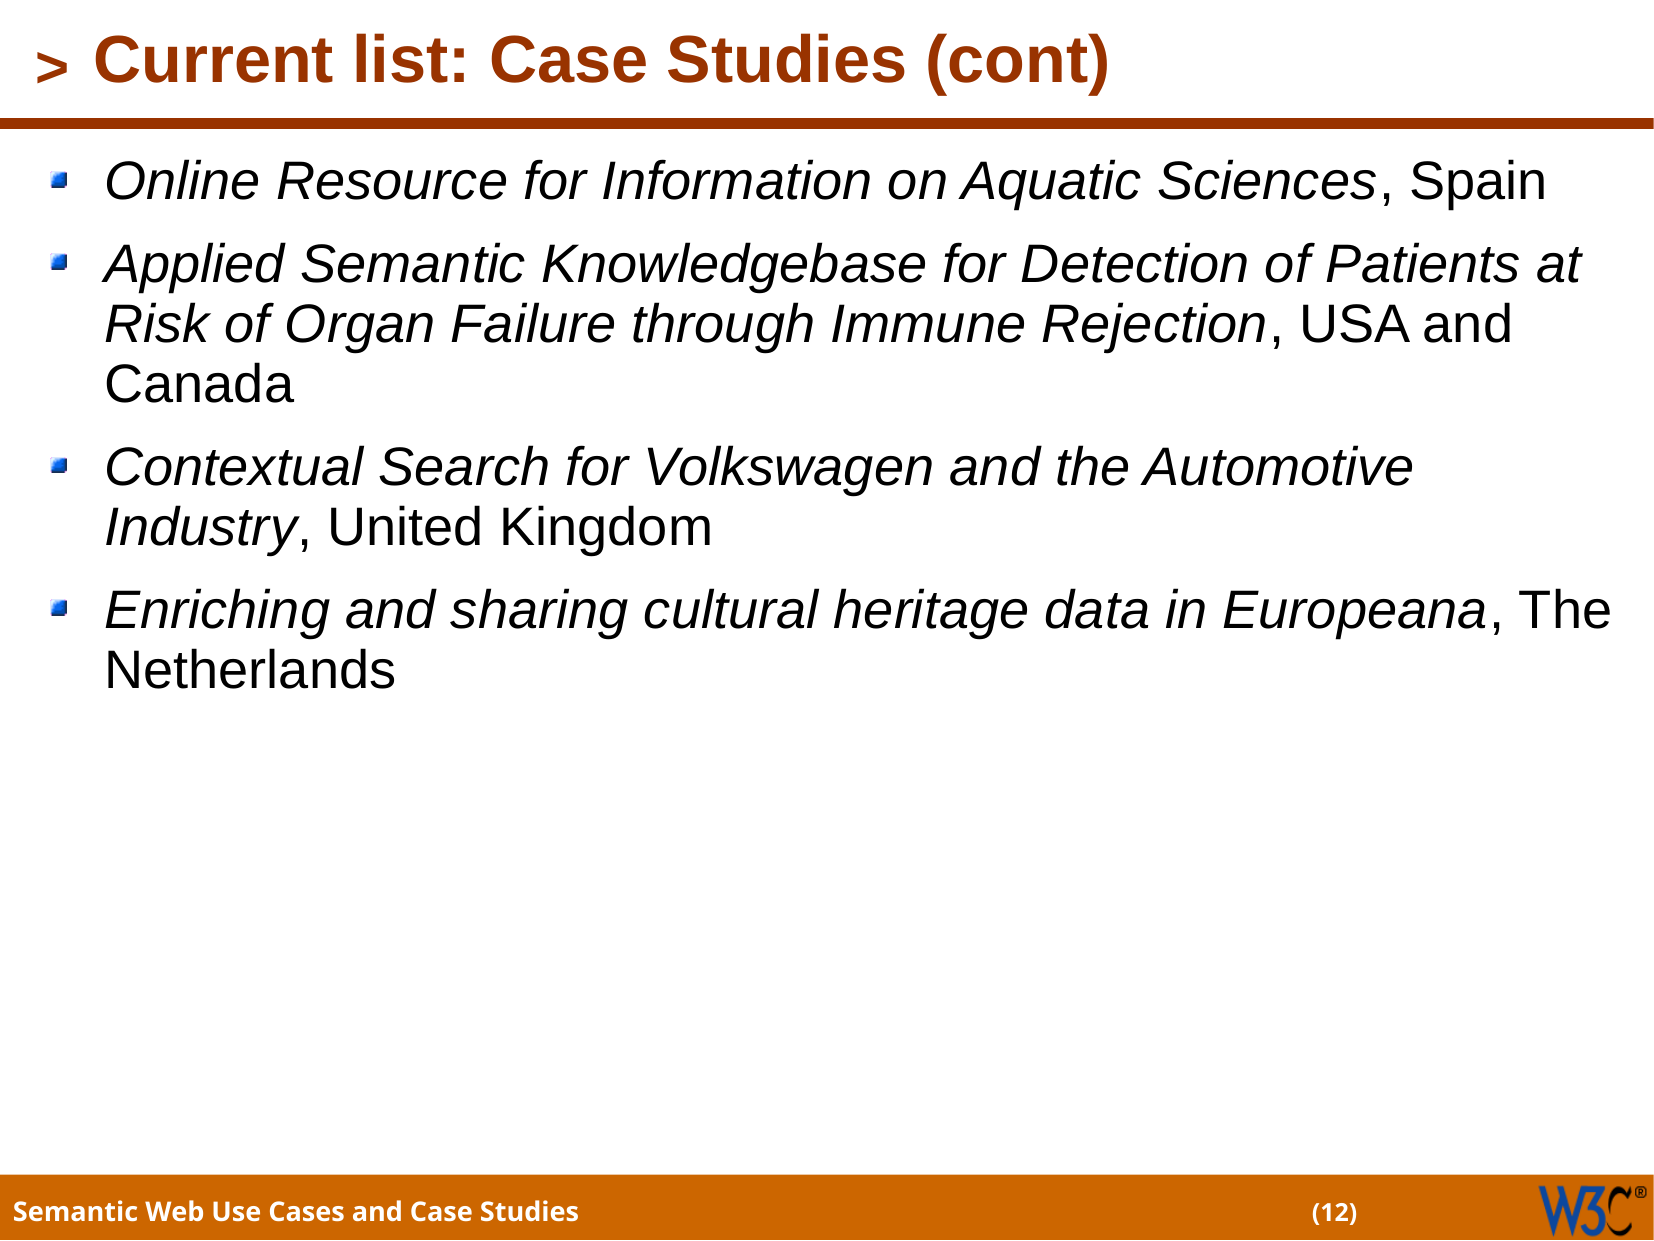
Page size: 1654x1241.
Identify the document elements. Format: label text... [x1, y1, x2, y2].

picture [1535, 1183, 1651, 1240]
list Online Resource for Information on Aquatic Sciences, Spain Applied Semantic Knowledgebase for Detection of Patients at Risk of Organ Failure through Immune Rejection, USA and Canada Contextual Search for Volkswagen and the Automotive Industry, United Kingdom Enriching and sharing cultural heritage data in Europeana, The Netherlands [33, 147, 1629, 1134]
title Current list: Case Studies (cont) [93, 0, 1493, 119]
